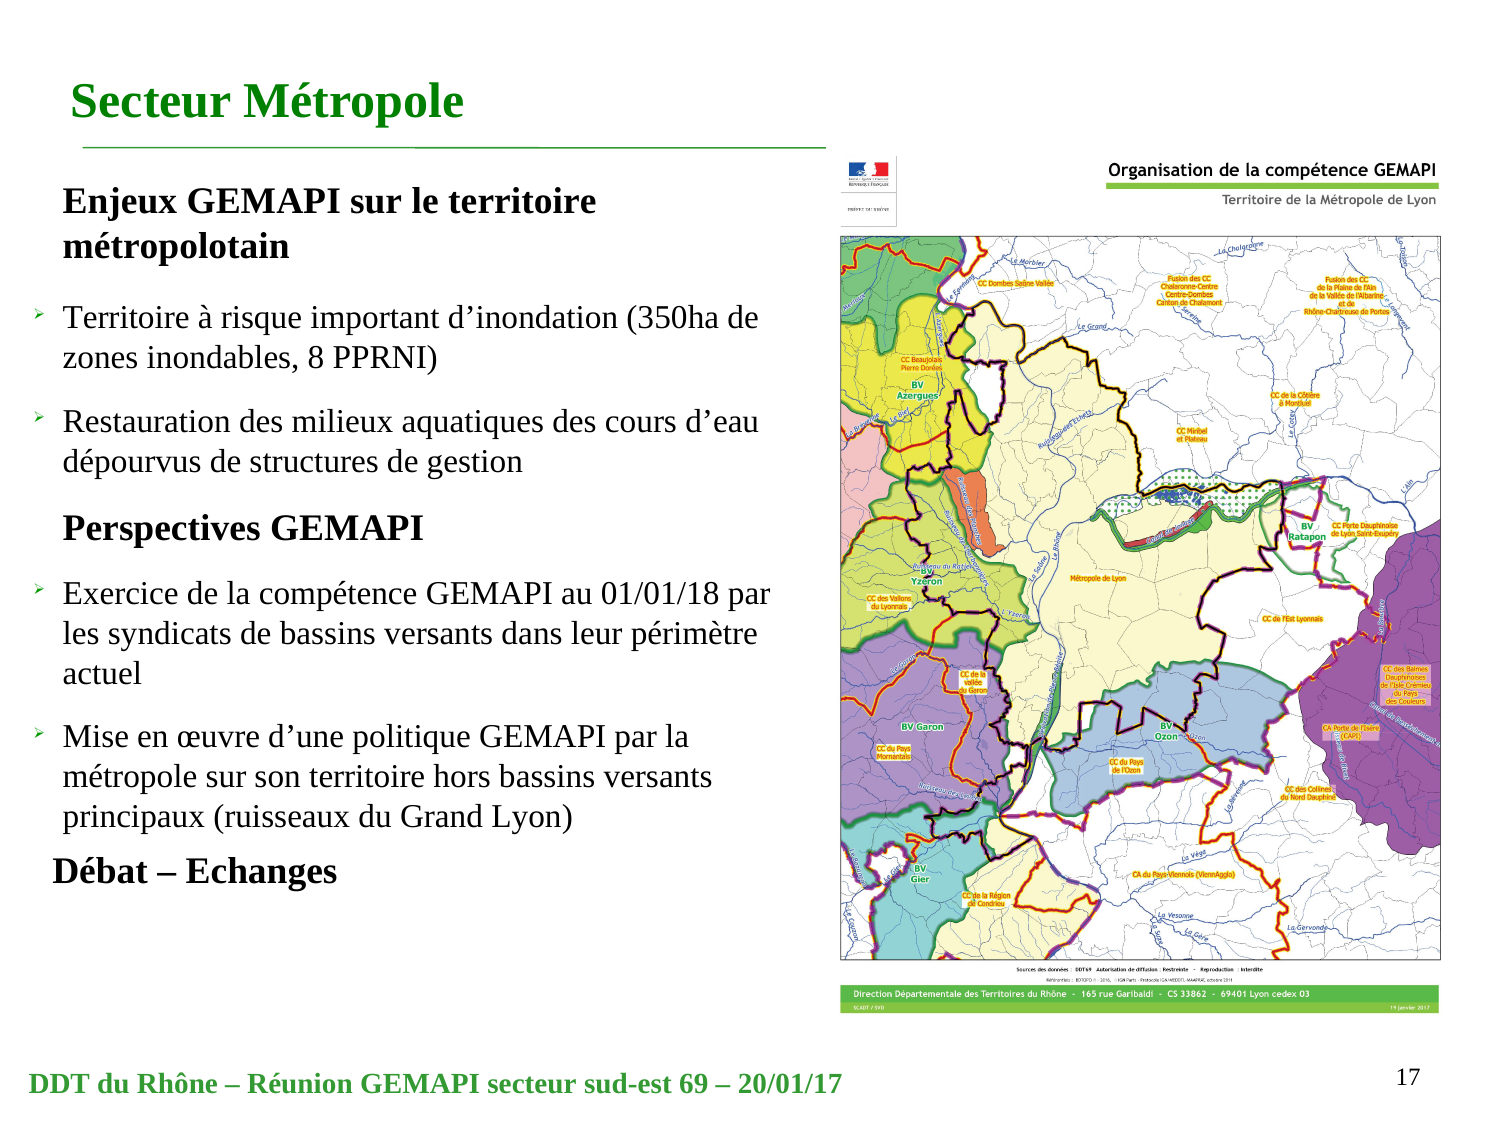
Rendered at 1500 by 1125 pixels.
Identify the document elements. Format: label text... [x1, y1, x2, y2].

text_box Enjeux GEMAPI sur le territoire métropolotain Territoire à risque important d’inondation (350ha de zones inondables, 8 PPRNI) Restauration des milieux aquatiques des cours d’eau dépourvus de structures de gestion Perspectives GEMAPI Exercice de la compétence GEMAPI au 01/01/18 par les syndicats de bassins versants dans leur périmètre actuel Mise en œuvre d’une politique GEMAPI par la métropole sur son territoire hors bassins versants principaux (ruisseaux du Grand Lyon) Débat – Echanges [18, 168, 792, 1045]
title Secteur Métropole [70, 24, 1465, 178]
picture [826, 141, 1453, 1028]
